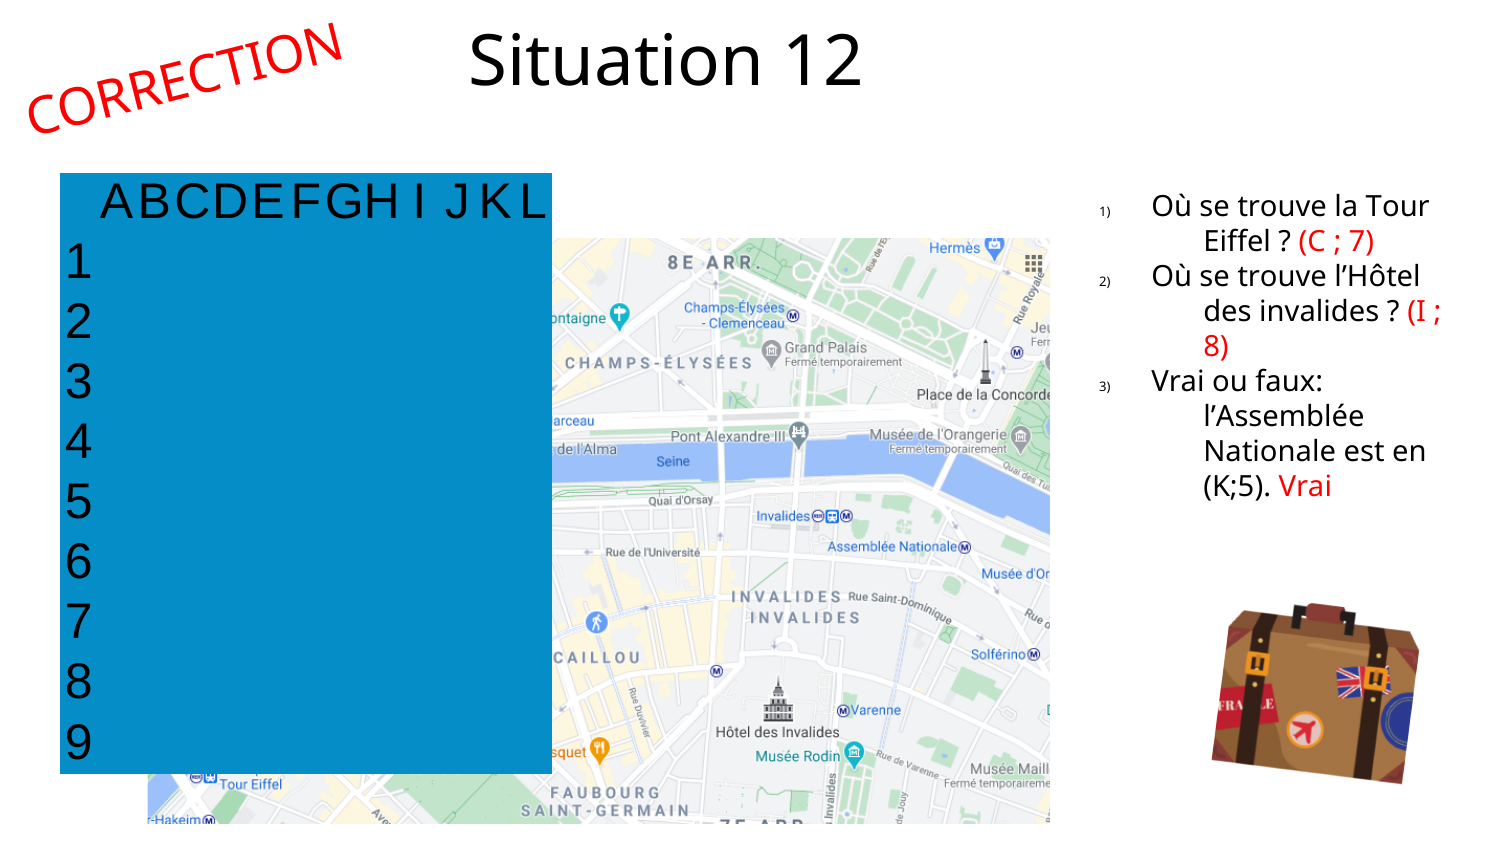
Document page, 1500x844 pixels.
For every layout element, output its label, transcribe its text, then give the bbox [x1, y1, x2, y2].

table_header H [363, 173, 400, 233]
table_header B [135, 173, 173, 233]
table_cell [363, 474, 400, 534]
table_cell [476, 594, 514, 654]
table_cell [249, 534, 287, 594]
table_cell [363, 534, 400, 594]
table_cell [476, 293, 514, 354]
table_header I [400, 173, 438, 233]
table_cell 4 [60, 414, 98, 474]
table_cell [438, 414, 476, 474]
table_cell [514, 534, 552, 594]
table_cell [135, 233, 173, 293]
table_cell [476, 474, 514, 534]
table_header A [98, 173, 135, 233]
table_cell [249, 474, 287, 534]
table_cell [249, 594, 287, 654]
table_cell [400, 233, 438, 293]
table_cell [325, 714, 363, 774]
table_header [60, 173, 98, 233]
table_cell [438, 293, 476, 354]
table_cell [249, 414, 287, 474]
table_cell [287, 594, 325, 654]
table_cell [98, 414, 135, 474]
table_cell [287, 474, 325, 534]
table_cell [211, 233, 249, 293]
table_cell [325, 474, 363, 534]
table_cell [363, 714, 400, 774]
table_cell [400, 714, 438, 774]
text_box Où se trouve la Tour Eiffel ? (C ; 7) Où se trouve l’Hôtel des invalides ? (I ; 8) Vrai ou faux: l’Assemblée Nationale est en (K;5). Vrai [1038, 172, 1482, 451]
table_cell [287, 293, 325, 354]
table_header K [476, 173, 514, 233]
table_cell [211, 714, 249, 774]
table_cell [438, 714, 476, 774]
table_cell [173, 654, 211, 714]
table_cell 5 [60, 474, 98, 534]
table_header J [438, 173, 476, 233]
table_cell [476, 654, 514, 714]
table_cell [98, 594, 135, 654]
table_cell [98, 474, 135, 534]
table_cell [249, 233, 287, 293]
table_cell [400, 654, 438, 714]
table_cell [476, 354, 514, 414]
table_cell [173, 714, 211, 774]
table_cell [173, 233, 211, 293]
table_cell [98, 354, 135, 414]
table_cell [363, 233, 400, 293]
table_header F [287, 173, 325, 233]
table_cell [325, 654, 363, 714]
table_cell [249, 354, 287, 414]
table_cell [514, 714, 552, 774]
table_cell [287, 414, 325, 474]
table_cell [514, 594, 552, 654]
table_cell [514, 474, 552, 534]
table_cell [363, 414, 400, 474]
table_cell [514, 354, 552, 414]
table_cell [514, 293, 552, 354]
table_header L [514, 173, 552, 233]
table_cell [98, 654, 135, 714]
table_cell [363, 293, 400, 354]
table_cell [211, 534, 249, 594]
table_header D [211, 173, 249, 233]
table_cell 3 [60, 354, 98, 414]
table_cell [135, 354, 173, 414]
table_cell 9 [60, 714, 98, 774]
table_cell [438, 233, 476, 293]
table_cell [98, 534, 135, 594]
table_cell [438, 534, 476, 594]
table_cell [211, 354, 249, 414]
table_cell [325, 594, 363, 654]
table_cell 8 [60, 654, 98, 714]
table_cell [211, 293, 249, 354]
table_header E [249, 173, 287, 233]
table_cell [363, 654, 400, 714]
table_cell [514, 414, 552, 474]
table_cell [400, 474, 438, 534]
table_cell [287, 654, 325, 714]
table_cell [211, 654, 249, 714]
table_cell 6 [60, 534, 98, 594]
table_cell [249, 293, 287, 354]
text_box CORRECTION [0, 0, 523, 167]
table_cell [135, 414, 173, 474]
table_cell [211, 594, 249, 654]
table_cell [325, 354, 363, 414]
picture [1172, 556, 1445, 815]
table_cell 2 [60, 293, 98, 354]
table_cell [325, 414, 363, 474]
table_cell [98, 714, 135, 774]
table_cell [98, 293, 135, 354]
table_cell [438, 594, 476, 654]
table_cell [400, 594, 438, 654]
table_cell [325, 293, 363, 354]
table_cell [476, 233, 514, 293]
table_cell [476, 534, 514, 594]
table_cell [400, 354, 438, 414]
table_cell [287, 354, 325, 414]
table_cell [438, 354, 476, 414]
table_cell [135, 714, 173, 774]
table_cell [135, 654, 173, 714]
table_cell [400, 414, 438, 474]
table_cell [325, 534, 363, 594]
table_cell 7 [60, 594, 98, 654]
table_cell [135, 293, 173, 354]
table_cell [173, 354, 211, 414]
table_cell [249, 714, 287, 774]
table_cell [173, 594, 211, 654]
table_cell [438, 474, 476, 534]
table_header G [325, 173, 363, 233]
table_cell [98, 233, 135, 293]
table_cell [514, 654, 552, 714]
table_cell 1 [60, 233, 98, 293]
table_cell [135, 594, 173, 654]
table_cell [400, 534, 438, 594]
table_cell [173, 534, 211, 594]
table_cell [476, 414, 514, 474]
table_cell [287, 534, 325, 594]
table_cell [173, 414, 211, 474]
table_cell [514, 233, 552, 293]
table_cell [287, 714, 325, 774]
table_cell [135, 474, 173, 534]
table_cell [400, 293, 438, 354]
table_cell [363, 354, 400, 414]
text_box Situation 12 [453, 0, 1219, 117]
table_cell [438, 654, 476, 714]
table_cell [135, 534, 173, 594]
table_cell [325, 233, 363, 293]
table_cell [287, 233, 325, 293]
table_cell [211, 414, 249, 474]
table_cell [476, 714, 514, 774]
table_cell [249, 654, 287, 714]
table_header C [173, 173, 211, 233]
picture [147, 238, 1050, 824]
table_cell [173, 474, 211, 534]
table_cell [363, 594, 400, 654]
table_cell [211, 474, 249, 534]
table_cell [173, 293, 211, 354]
